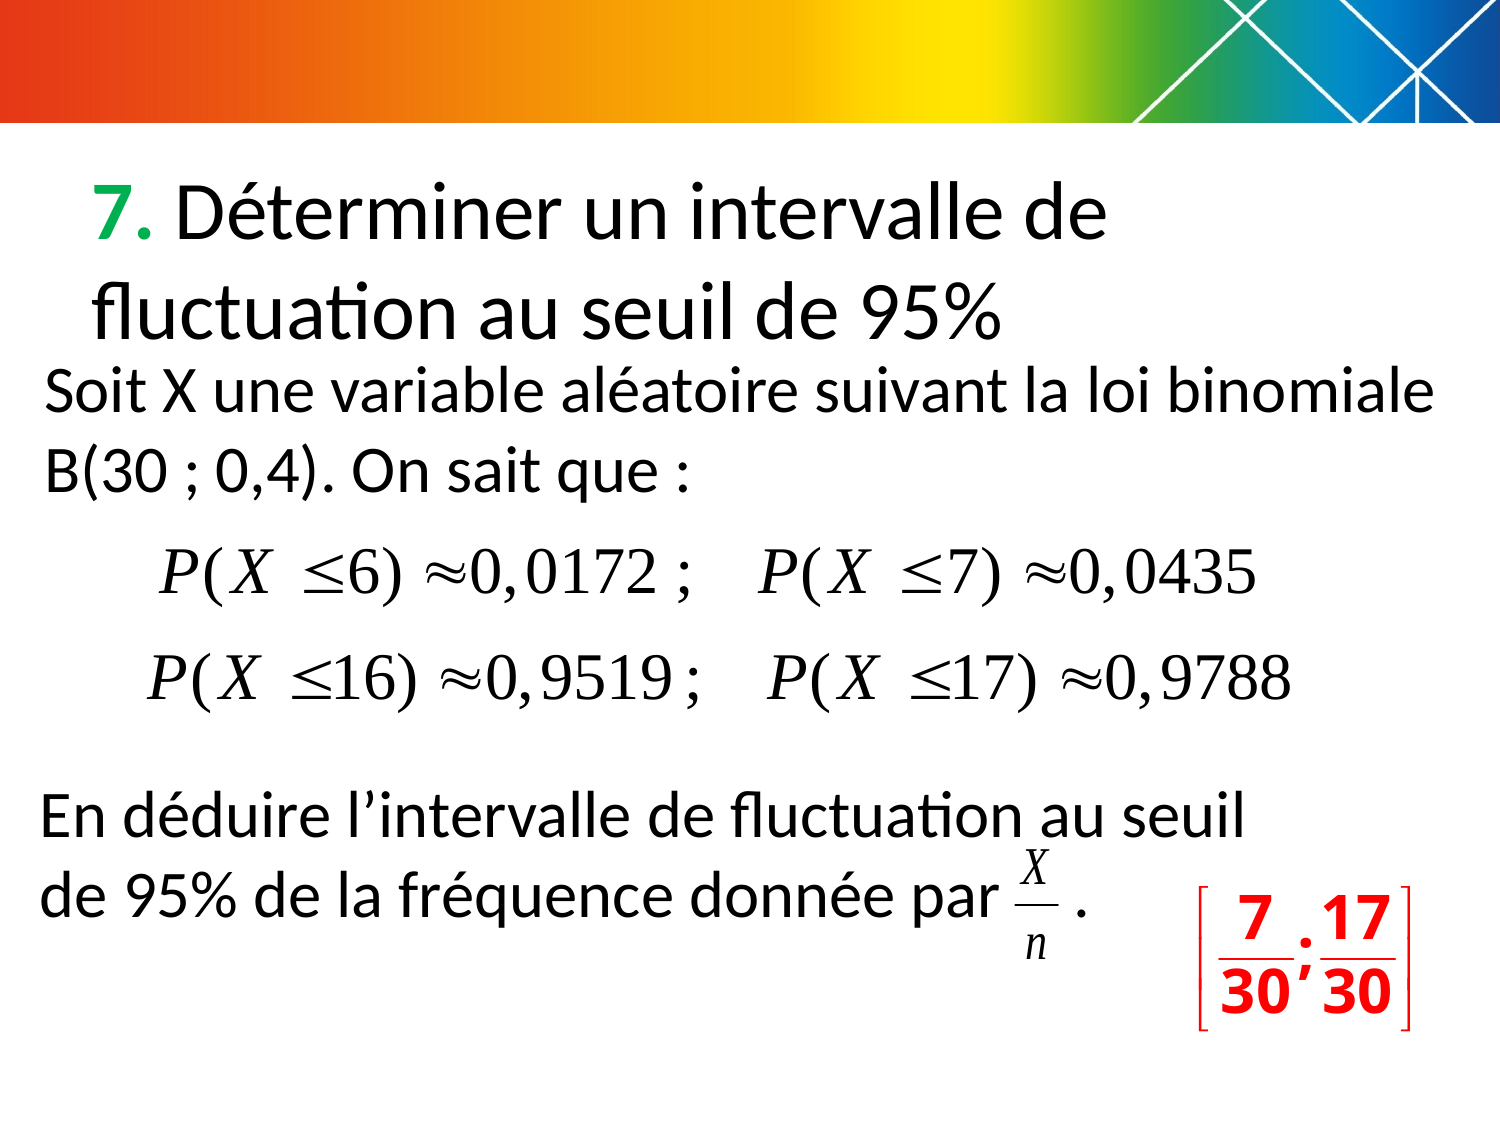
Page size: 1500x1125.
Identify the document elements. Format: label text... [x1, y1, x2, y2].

chart [1007, 834, 1067, 972]
chart [135, 633, 1324, 728]
title 7. Déterminer un intervalle de fluctuation au seuil de 95% [76, 149, 1427, 290]
text_box En déduire l’intervalle de fluctuation au seuil de 95% de la fréquence donnée par . [25, 763, 1266, 1018]
picture [0, 0, 1358, 123]
chart [147, 527, 1286, 622]
picture [1340, 0, 1500, 123]
chart [727, 383, 878, 416]
chart [1187, 875, 1429, 1043]
text_box Soit X une variable aléatoire suivant la loi binomiale B(30 ; 0,4). On sait que : [29, 338, 1471, 513]
